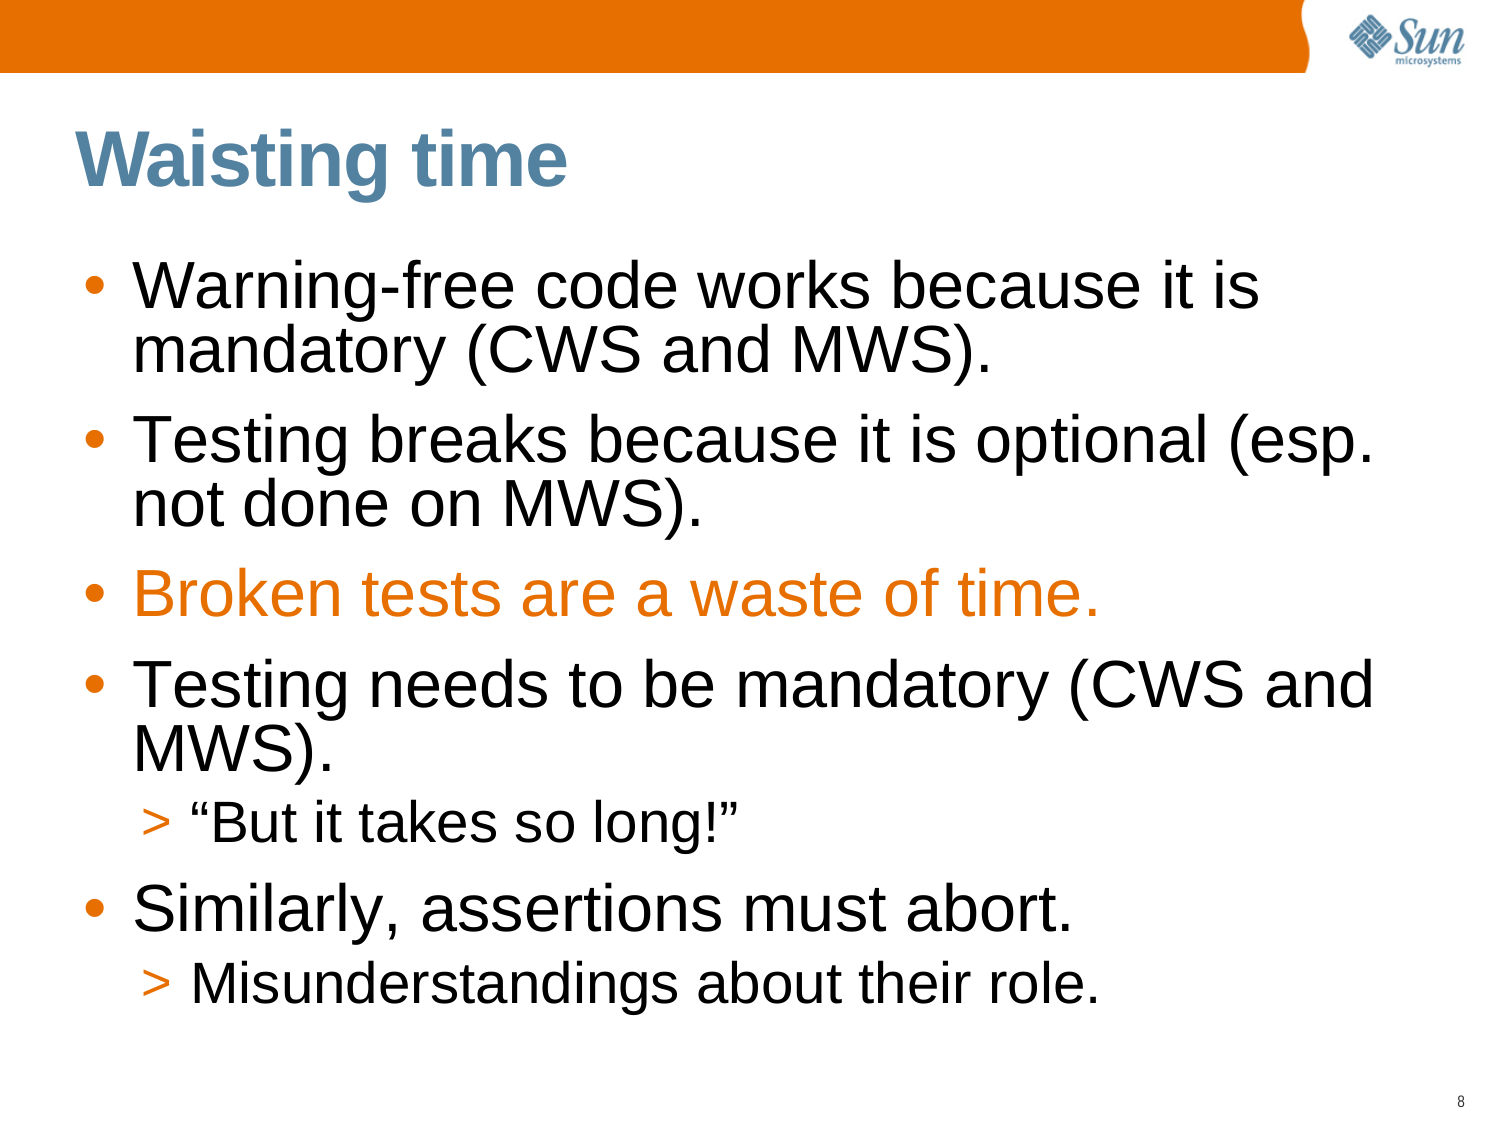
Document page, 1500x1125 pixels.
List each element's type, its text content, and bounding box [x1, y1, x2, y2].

list Warning-free code works because it is mandatory (CWS and MWS). Testing breaks because it is optional (esp. not done on MWS). Broken tests are a waste of time. Testing needs to be mandatory (CWS and MWS). “But it takes so long!” Similarly, assertions must abort. Misunderstandings about their role. [64, 258, 1455, 1062]
picture [0, 0, 1500, 73]
title Waisting time [75, 123, 1437, 227]
